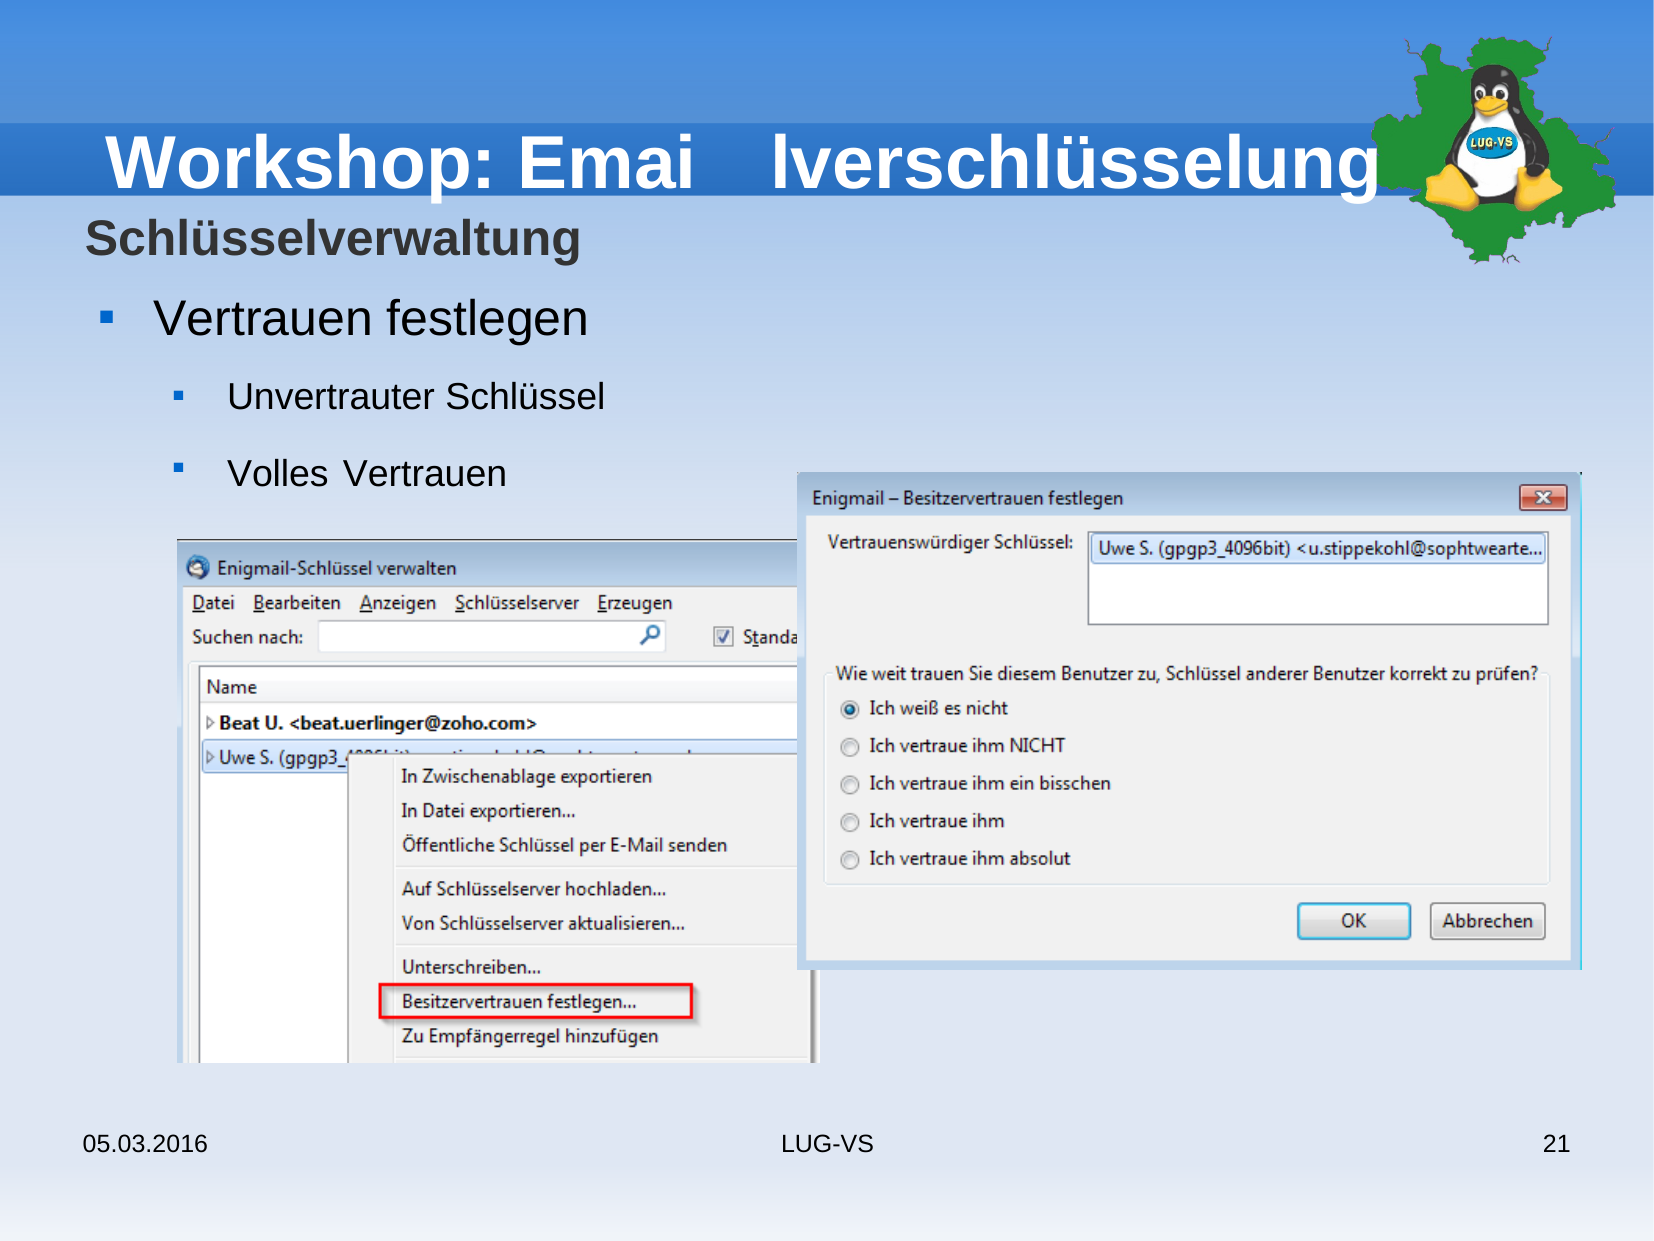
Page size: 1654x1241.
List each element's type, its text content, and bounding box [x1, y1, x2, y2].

list Vertrauen festlegen Unvertrauter Schlüssel Volles Vertrauen [82, 290, 1571, 1109]
title Workshop: Emai lverschlüsselung [0, 59, 1489, 267]
picture [0, 0, 1654, 1241]
picture [1489, 137, 1512, 149]
text_box Schlüsselverwaltung [14, 209, 1418, 267]
